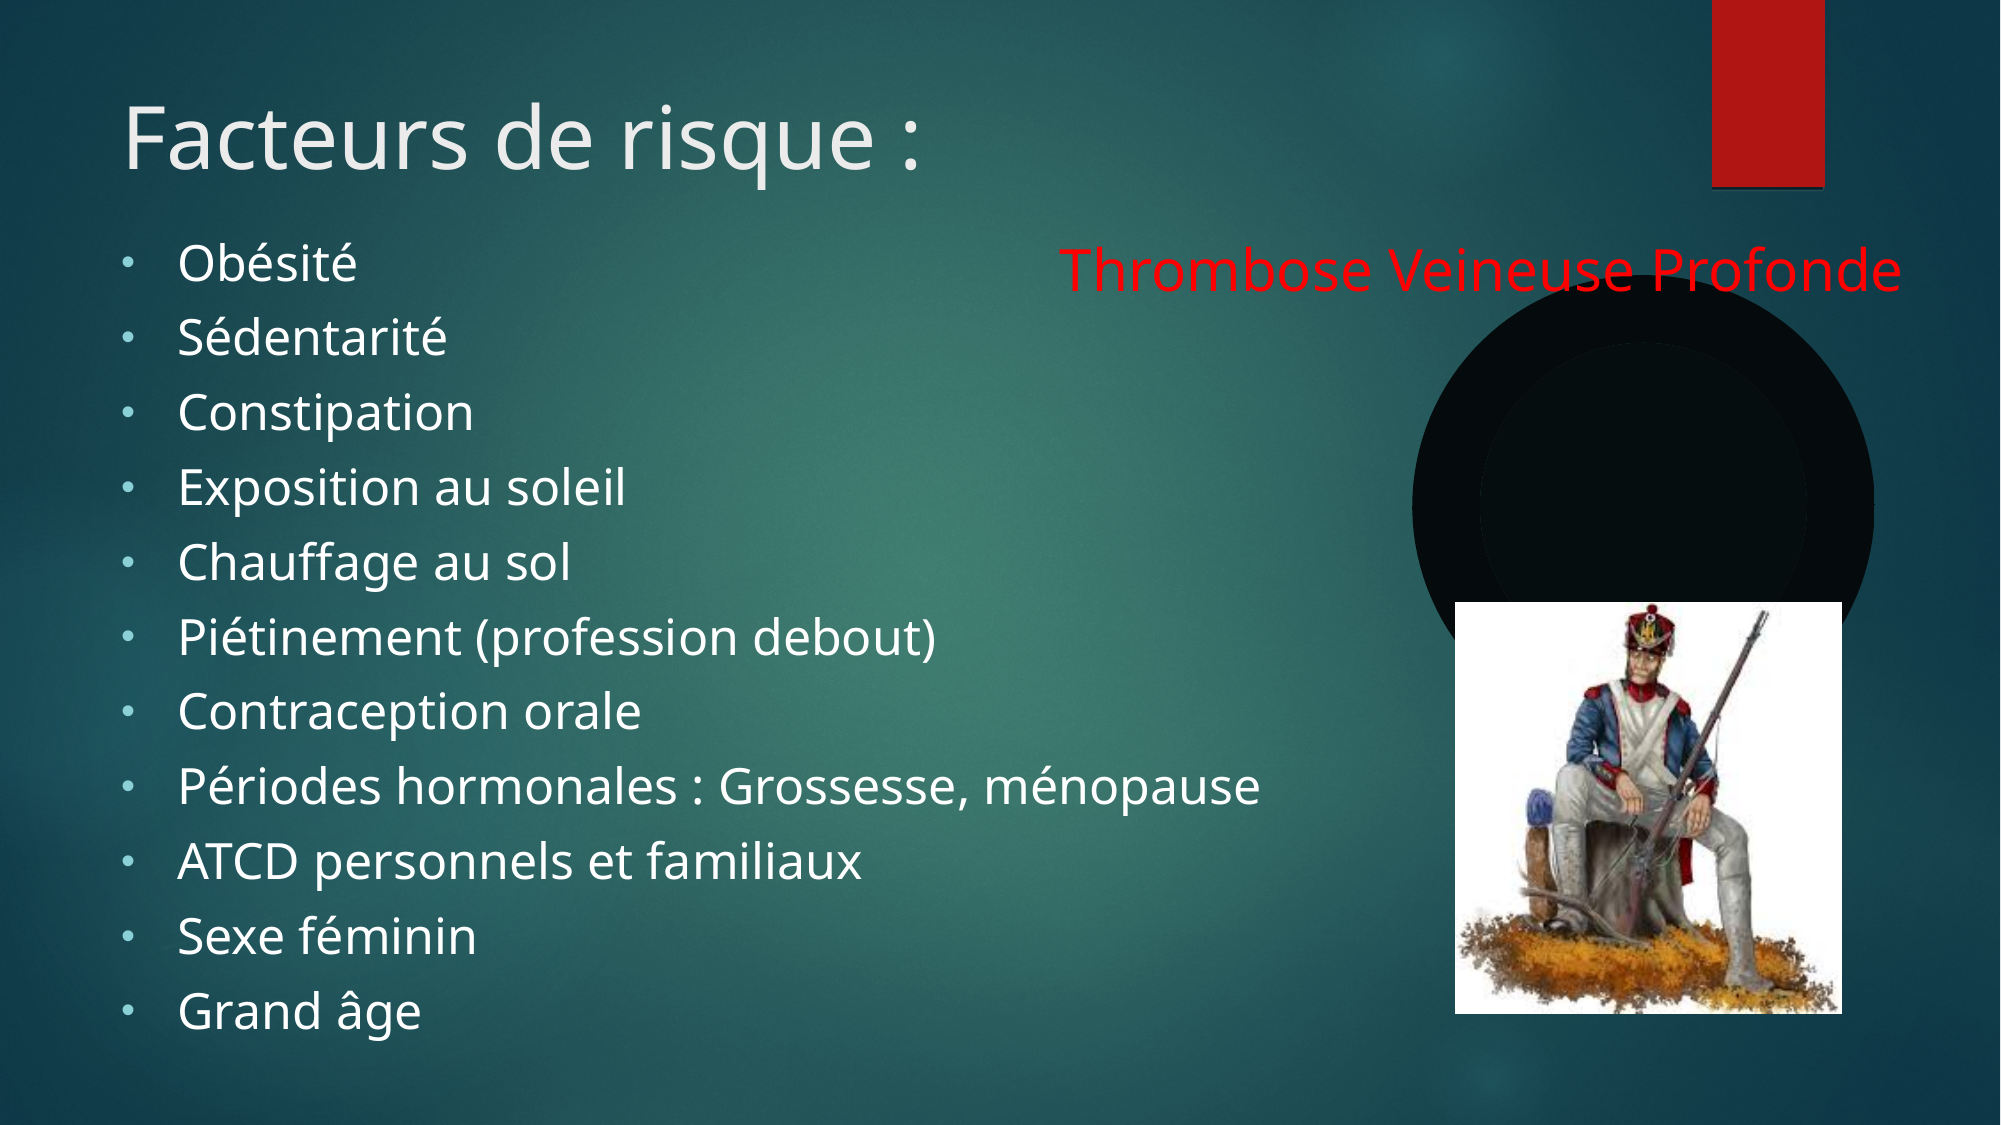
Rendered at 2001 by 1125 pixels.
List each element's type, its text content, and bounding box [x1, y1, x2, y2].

text_box Thrombose Veineuse Profonde [1044, 225, 1949, 312]
list Obésité Sédentarité Constipation Exposition au soleil Chauffage au sol Piétinement (profession debout) Contraception orale Périodes hormonales : Grossesse, ménopause ATCD personnels et familiaux Sexe féminin Grand âge [106, 230, 1649, 1082]
picture [1455, 602, 1842, 1014]
title Facteurs de risque : [106, 74, 1649, 230]
